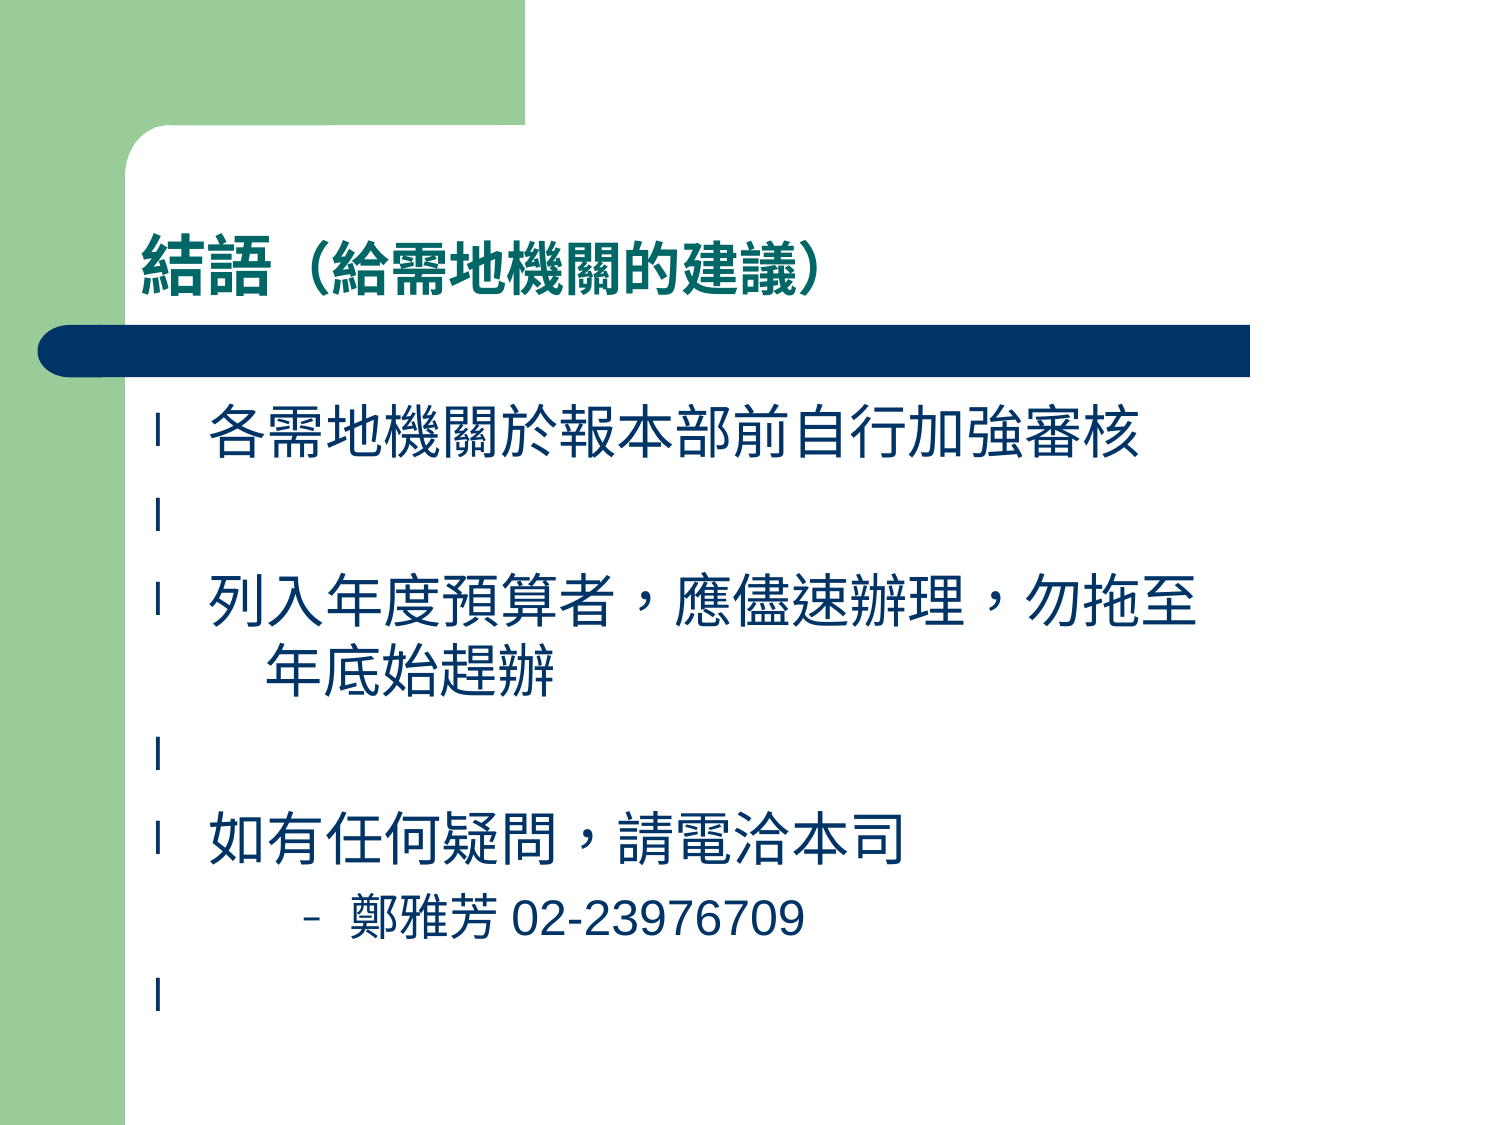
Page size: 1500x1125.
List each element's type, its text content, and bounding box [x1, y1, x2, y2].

title 結語（給需地機關的建議） [125, 125, 1426, 313]
list 各需地機關於報本部前自行加強審核 列入年度預算者，應儘速辦理，勿拖至年底始趕辦 如有任何疑問，請電洽本司 鄭雅芳02-23976709 [137, 387, 1247, 999]
